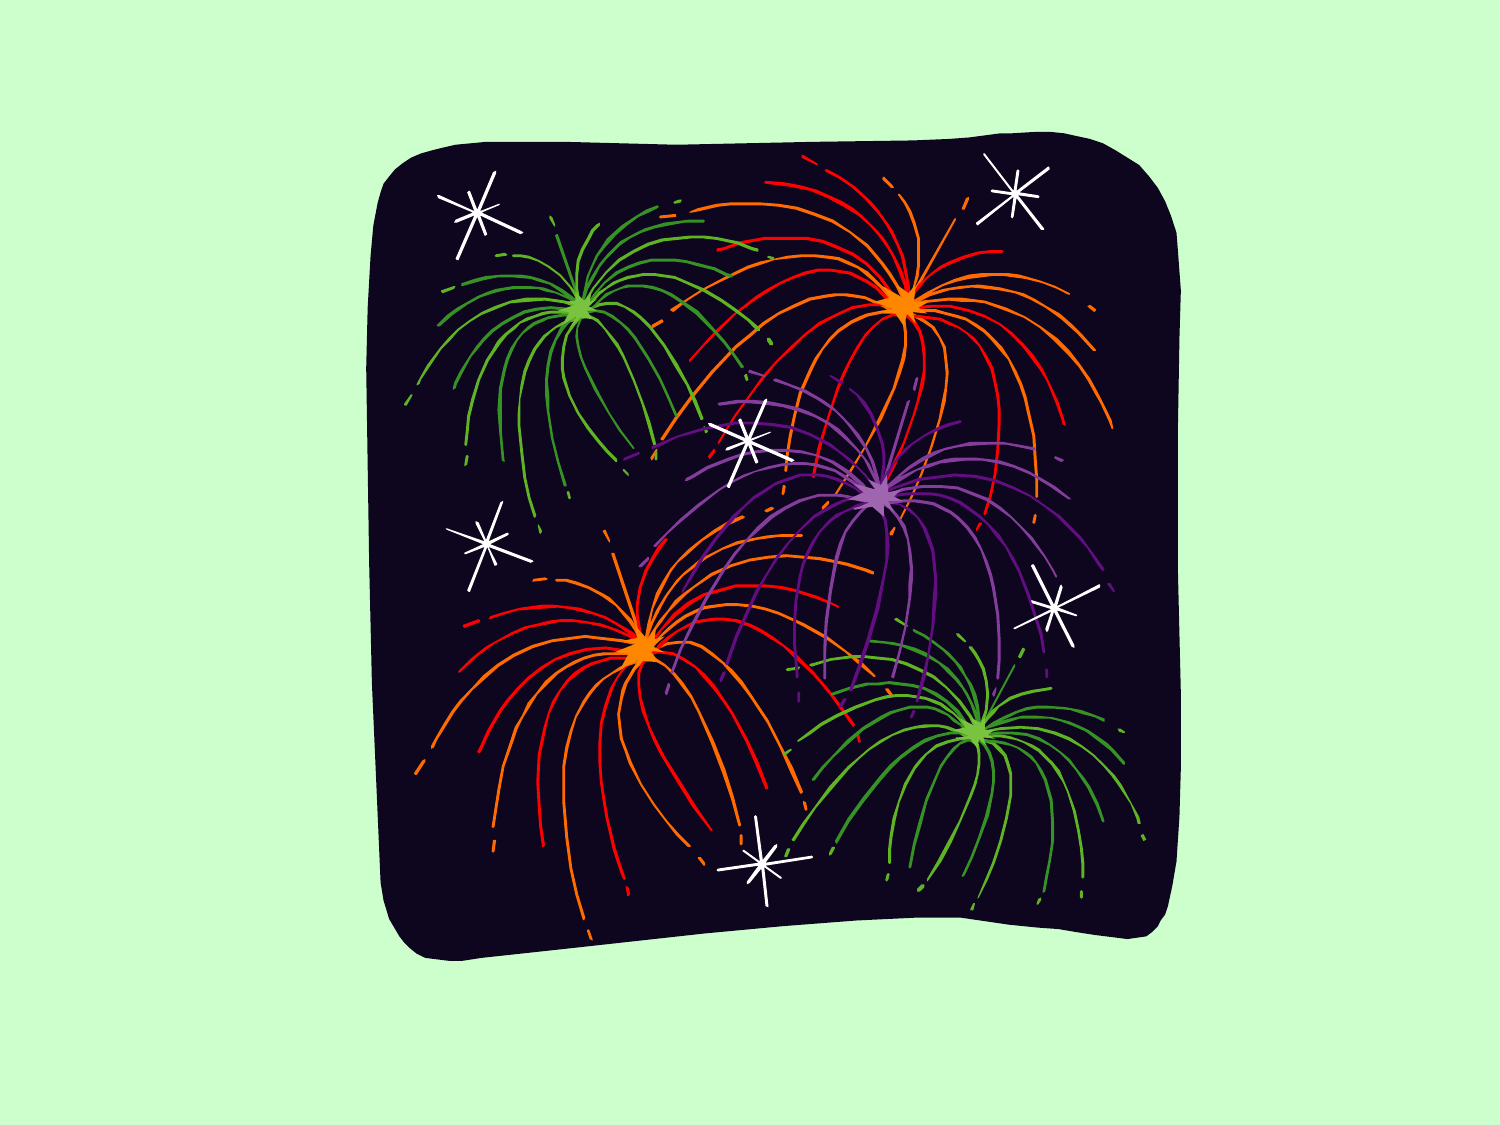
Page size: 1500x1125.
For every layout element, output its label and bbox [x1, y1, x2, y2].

picture [363, 128, 1184, 964]
